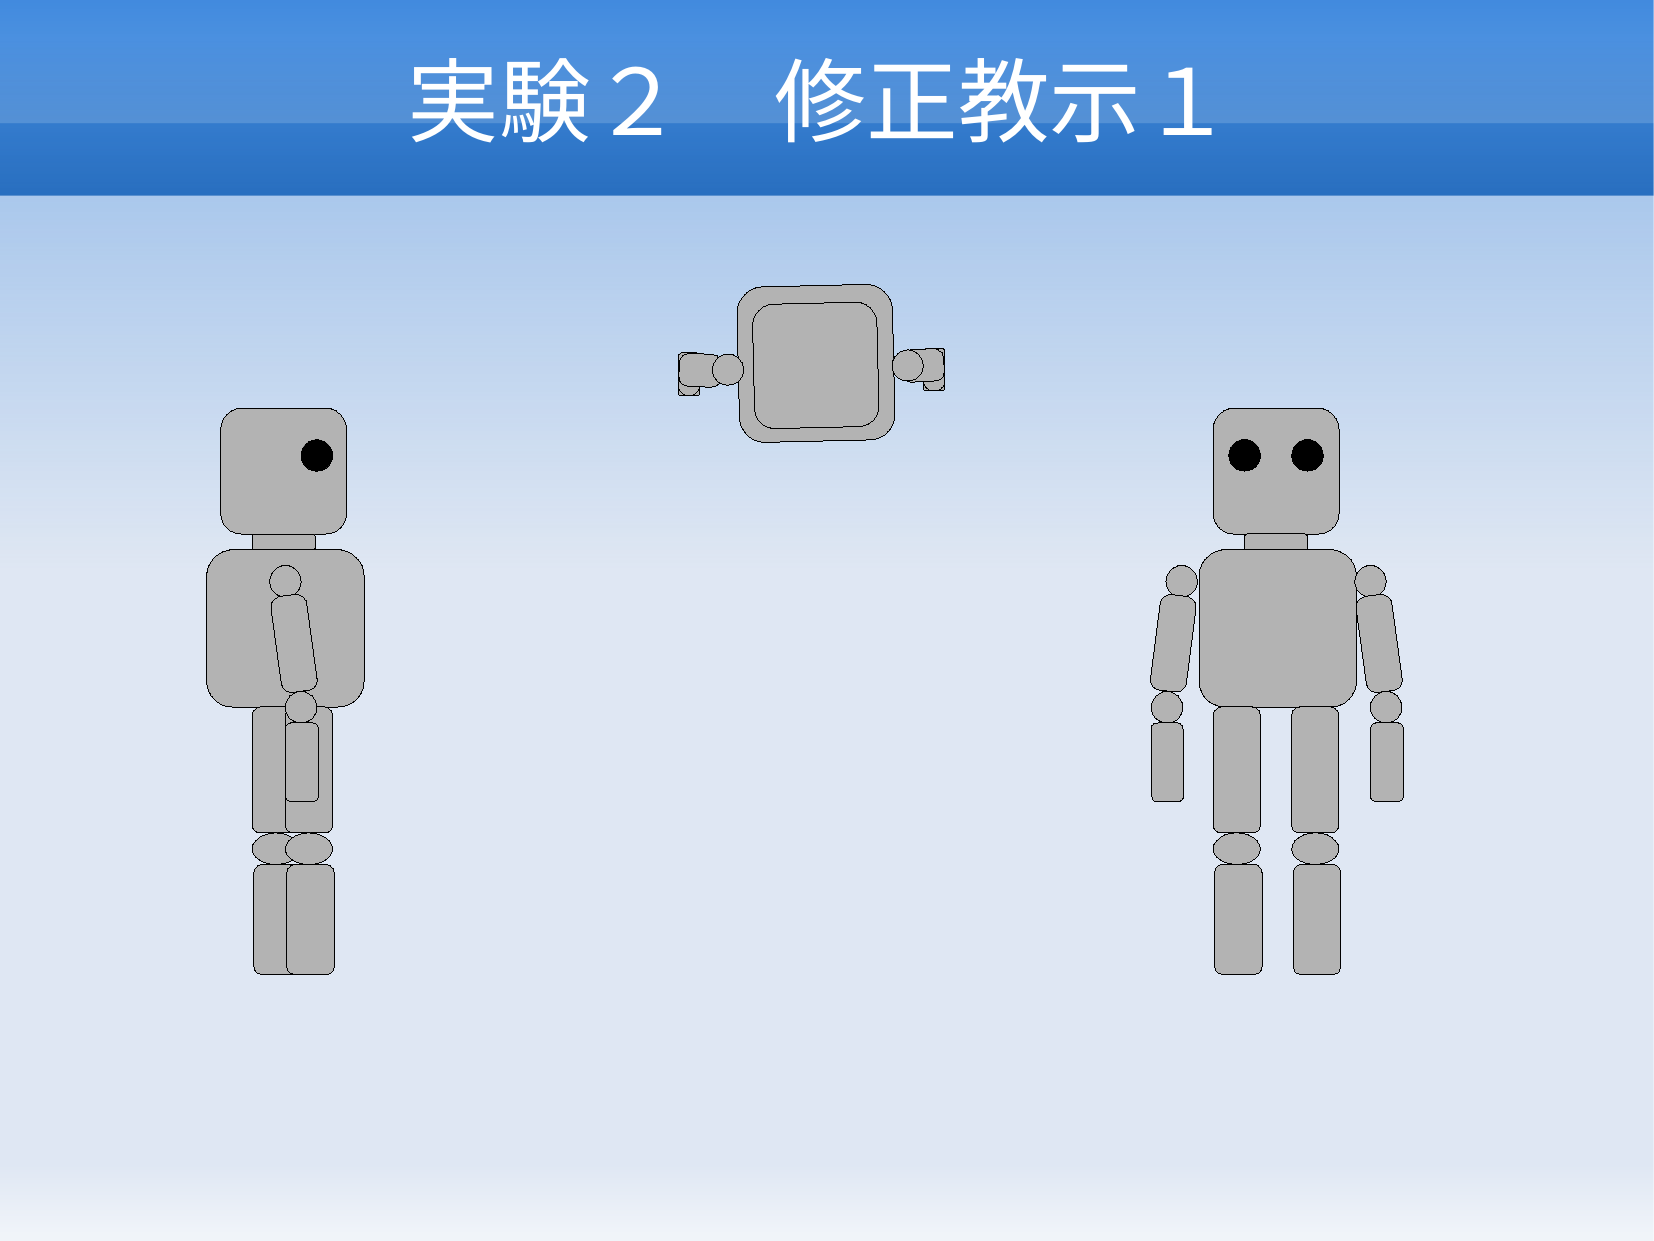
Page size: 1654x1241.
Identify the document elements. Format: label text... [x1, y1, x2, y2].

title 実験２ 修正教示１ [76, 7, 1565, 200]
text_box [206, 408, 365, 975]
text_box [1199, 408, 1404, 975]
text_box [678, 284, 945, 443]
text_box [1150, 565, 1198, 802]
picture [0, 0, 1654, 1241]
